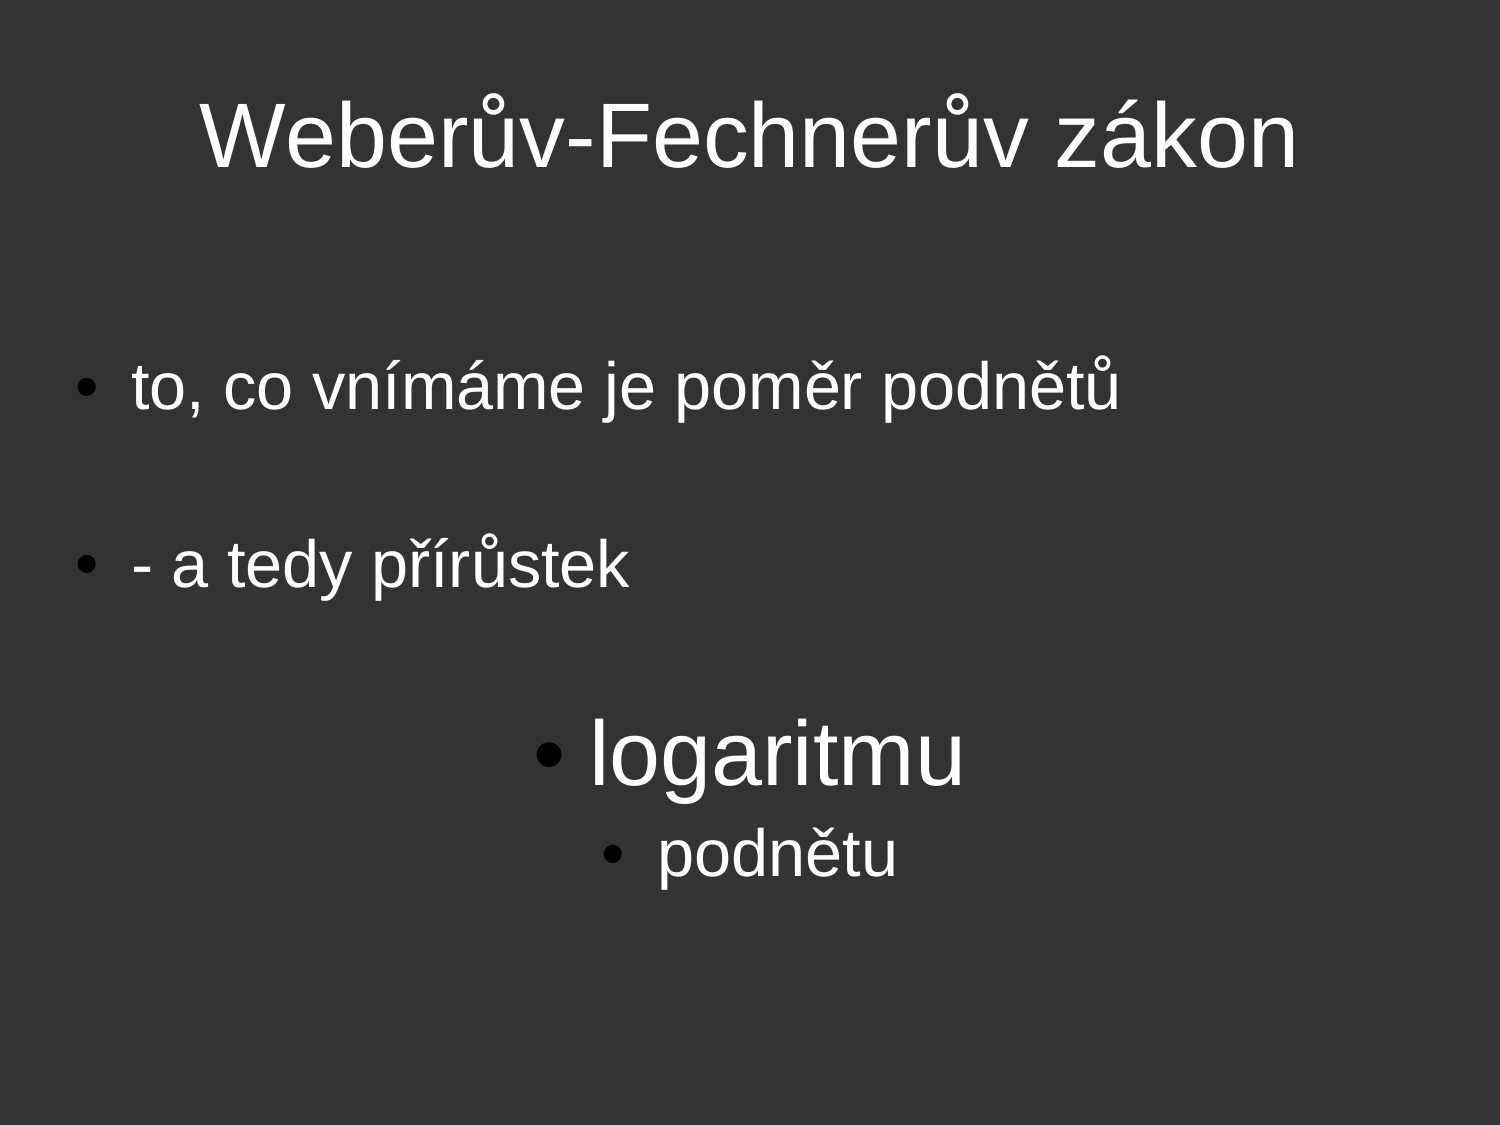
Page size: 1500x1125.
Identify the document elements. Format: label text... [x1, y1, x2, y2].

list to, co vnímáme je poměr podnětů - a tedy přírůstek logaritmu podnětu [75, 262, 1425, 1005]
title Weberův-Fechnerův zákon [75, 21, 1425, 257]
